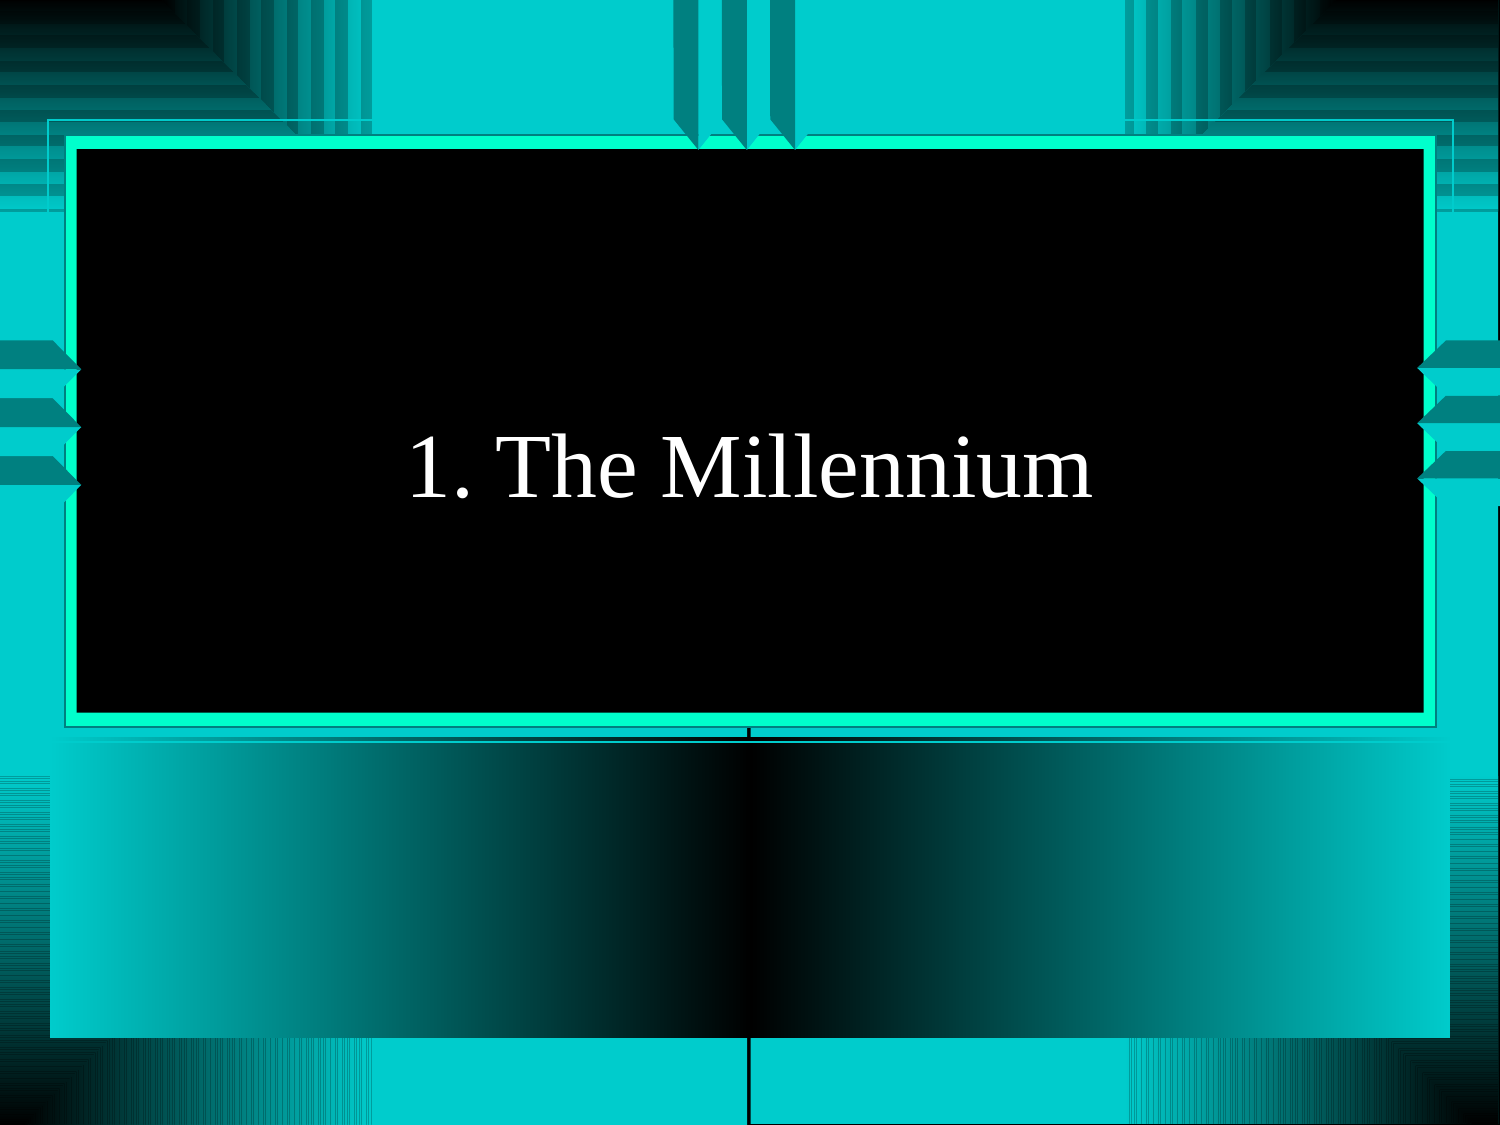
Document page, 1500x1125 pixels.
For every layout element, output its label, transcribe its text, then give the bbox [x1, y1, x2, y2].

title 1. The Millennium [112, 337, 1388, 526]
